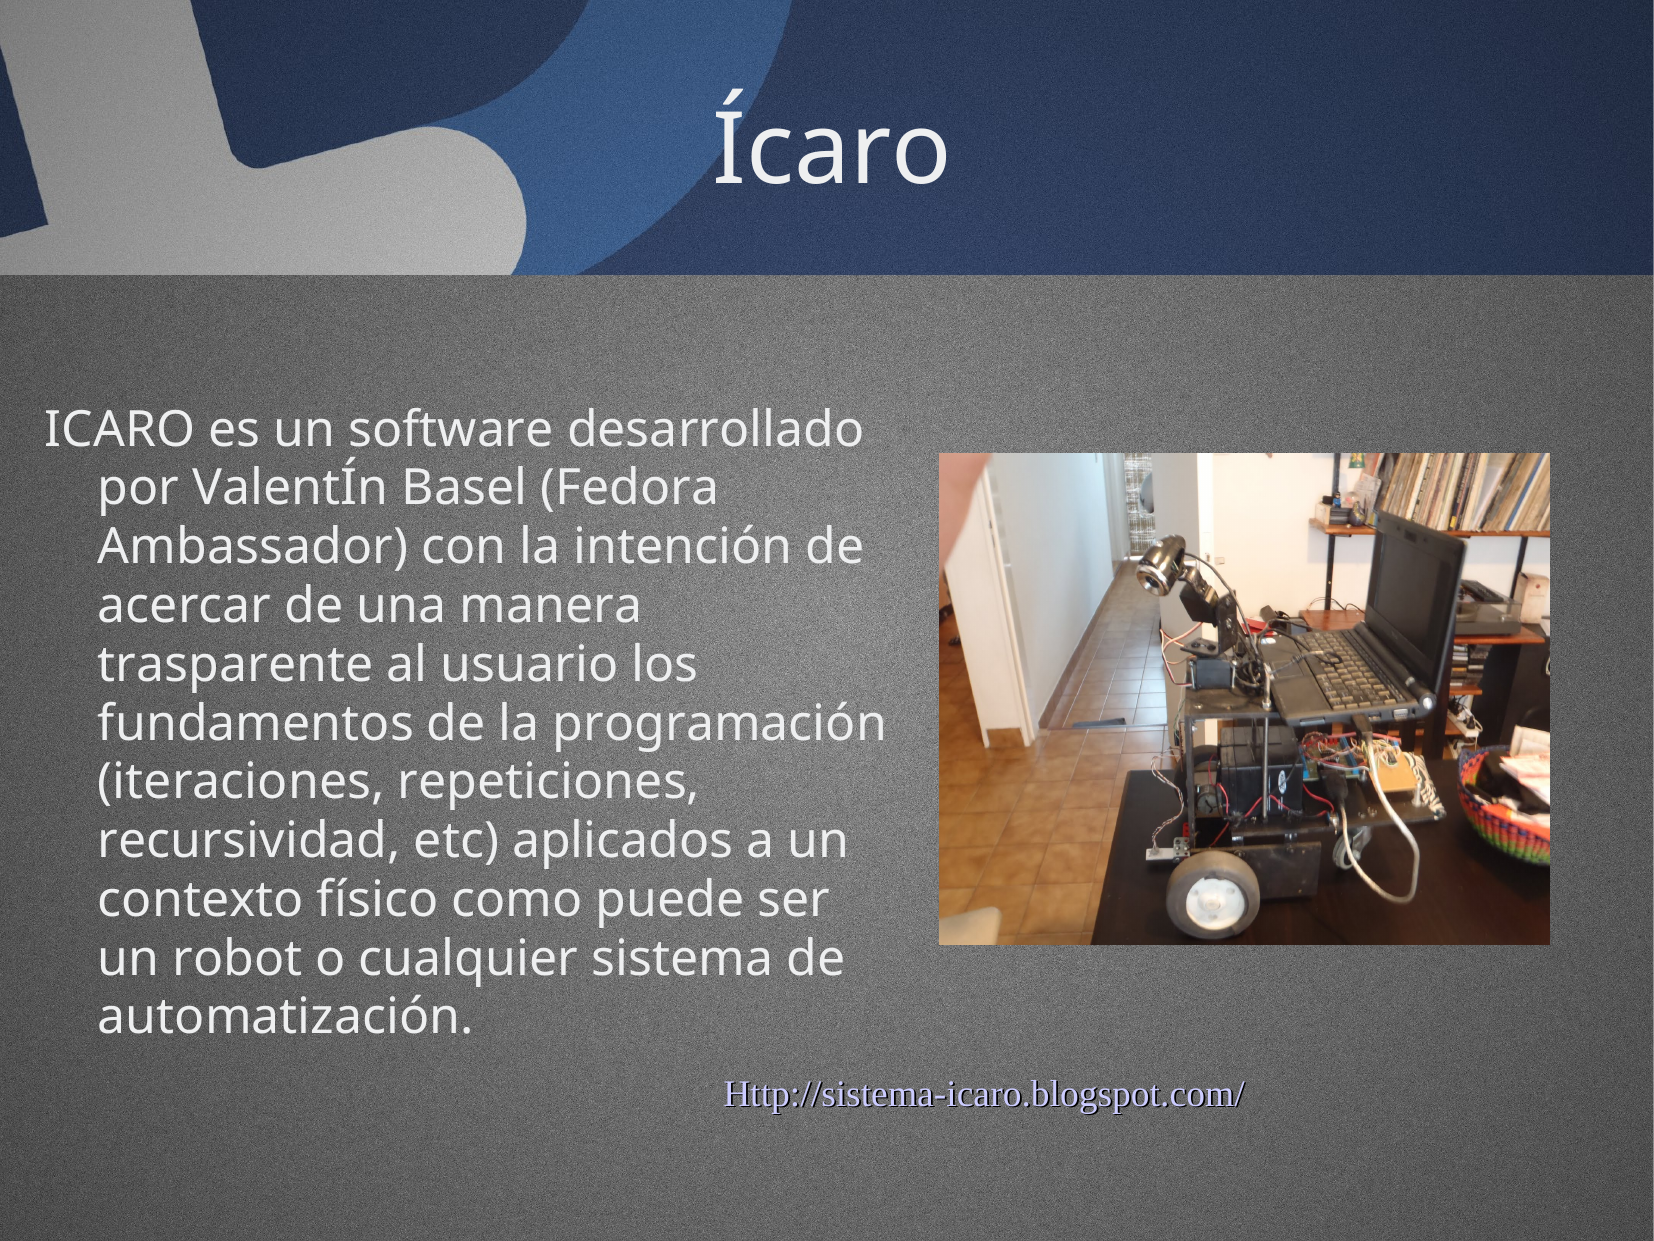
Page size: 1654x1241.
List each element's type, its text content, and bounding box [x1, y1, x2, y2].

text_box Http://sistema-icaro.blogspot.com/ [708, 1062, 1260, 1120]
text_box Ícaro [88, 43, 1577, 252]
picture [0, 0, 1654, 1241]
text_box ICARO es un software desarrollado por ValentÍn Basel (Fedora Ambassador) con la intención de acercar de una manera trasparente al usuario los fundamentos de la programación (iteraciones, repeticiones, recursividad, etc) aplicados a un contexto físico como puede ser un robot o cualquier sistema de automatización. [27, 398, 896, 1217]
